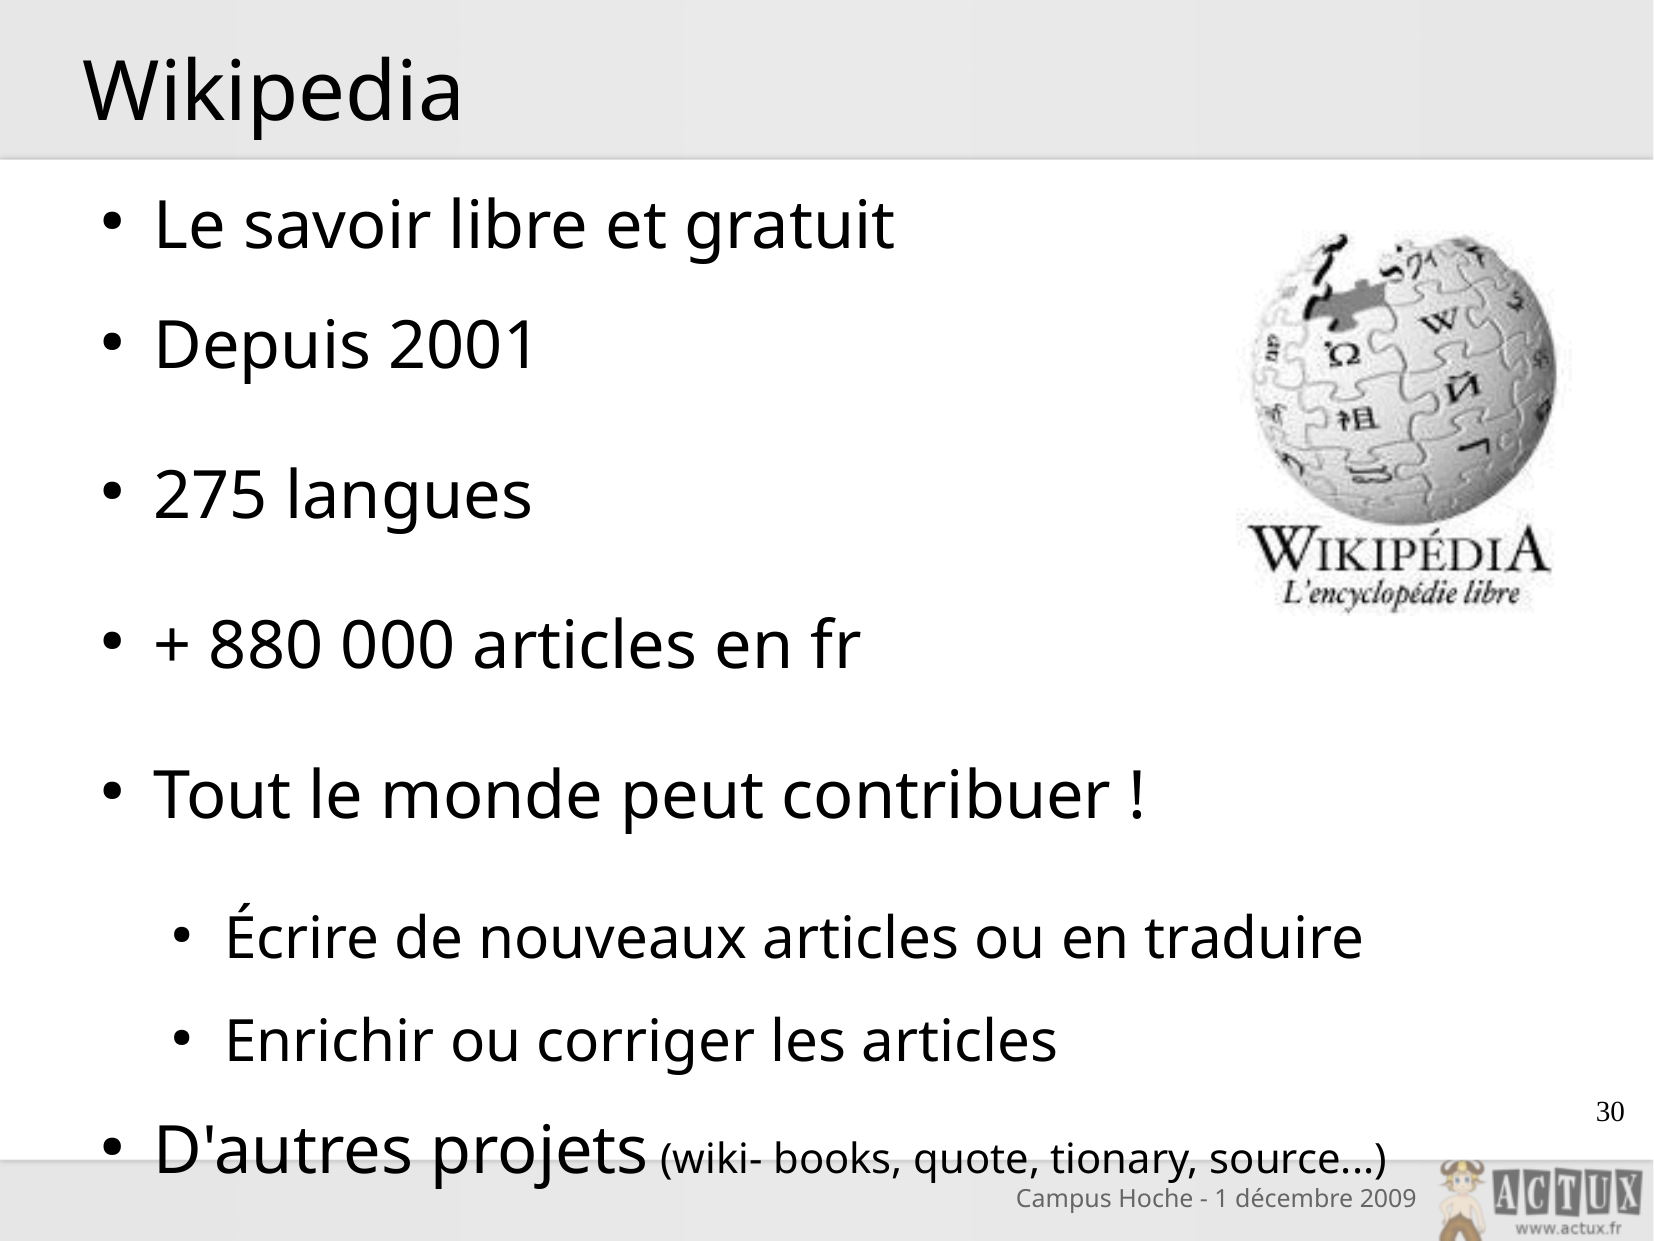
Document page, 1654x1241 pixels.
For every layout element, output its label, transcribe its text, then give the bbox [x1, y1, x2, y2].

picture [0, 0, 1654, 1241]
list Le savoir libre et gratuit Depuis 2001 275 langues + 880 000 articles en fr Tout le monde peut contribuer ! Écrire de nouveaux articles ou en traduire Enrichir ou corriger les articles D'autres projets (wiki- books, quote, tionary, source...) [82, 177, 1571, 1118]
title Wikipedia [82, 36, 1571, 141]
